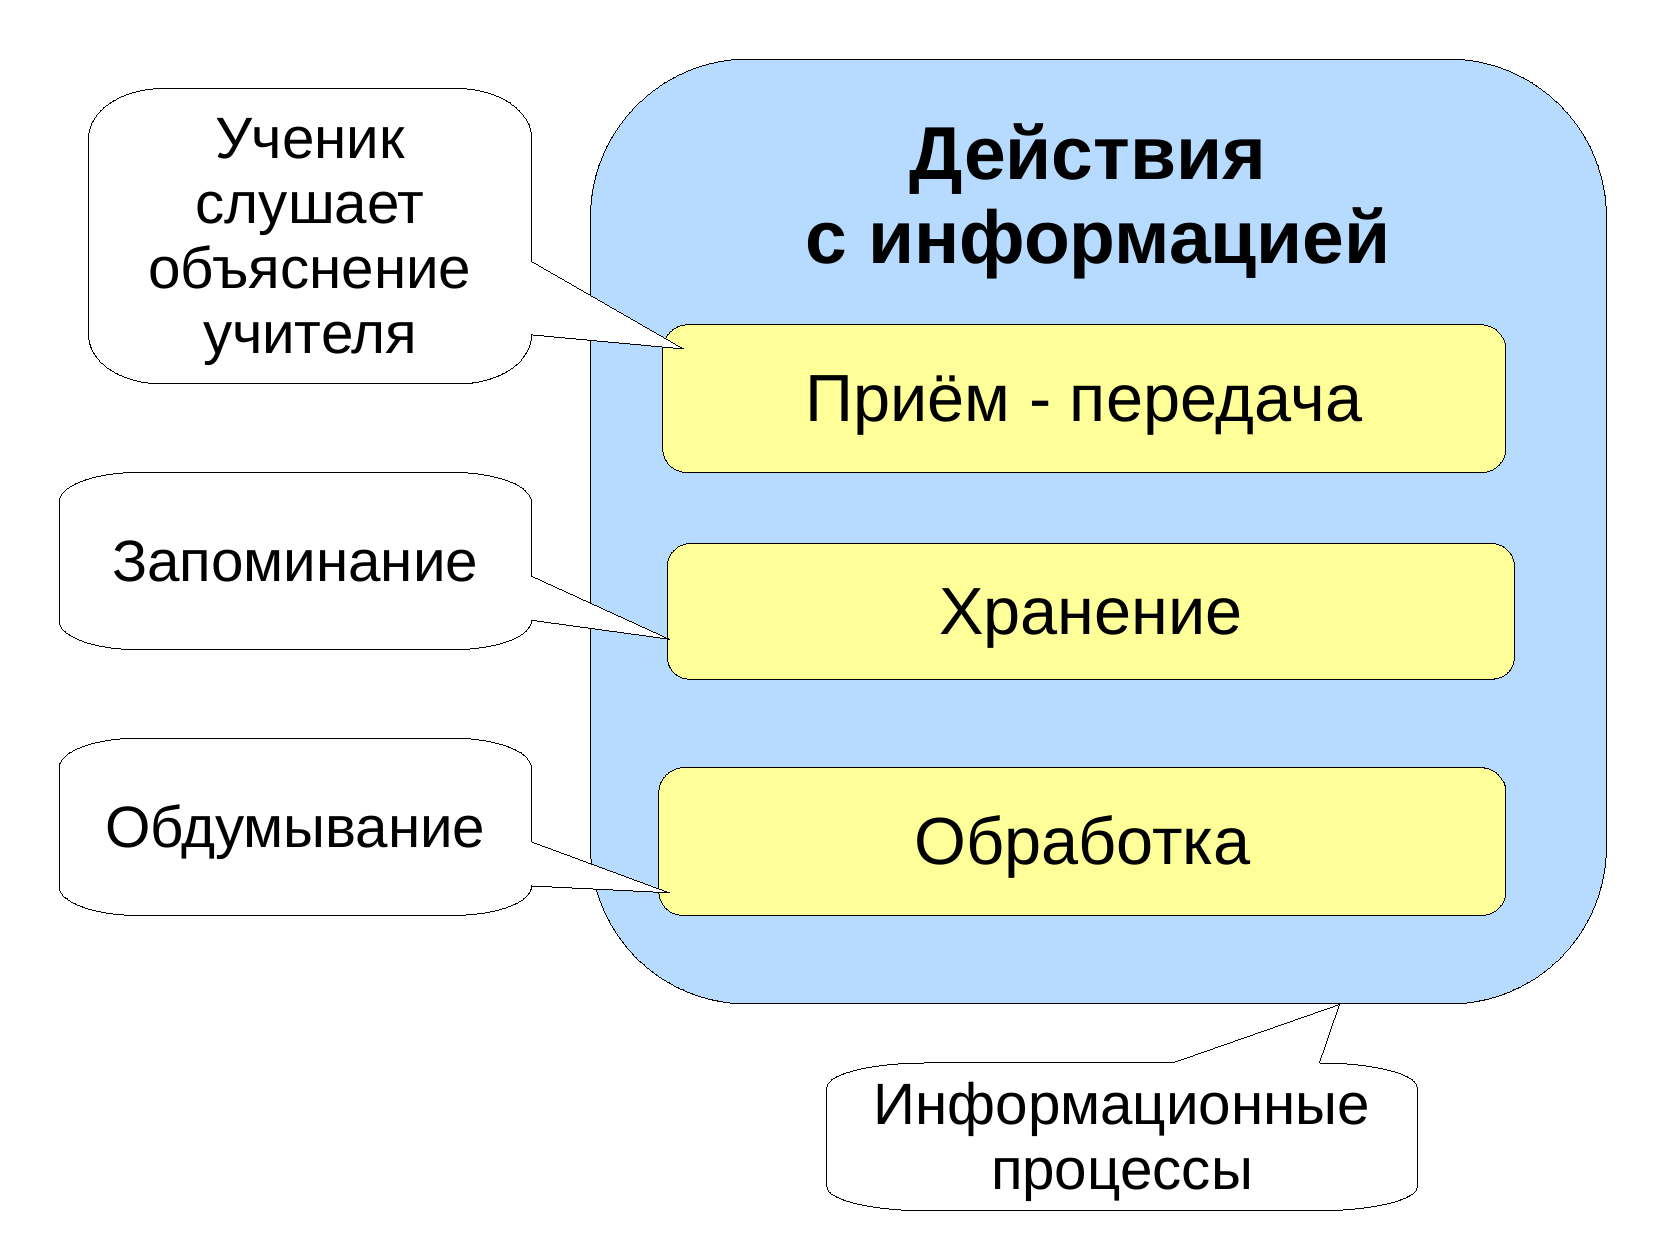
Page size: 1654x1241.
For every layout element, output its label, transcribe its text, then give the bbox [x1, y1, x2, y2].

text_box Хранение [667, 543, 1515, 680]
text_box Запоминание [59, 472, 670, 650]
text_box Информационные процессы [826, 1004, 1418, 1211]
text_box Приём - передача [662, 324, 1506, 473]
text_box Обработка [658, 767, 1506, 916]
text_box Действия с информацией [590, 59, 1607, 1004]
text_box Обдумывание [59, 738, 670, 916]
text_box Ученик слушает объяснение учителя [88, 88, 684, 384]
